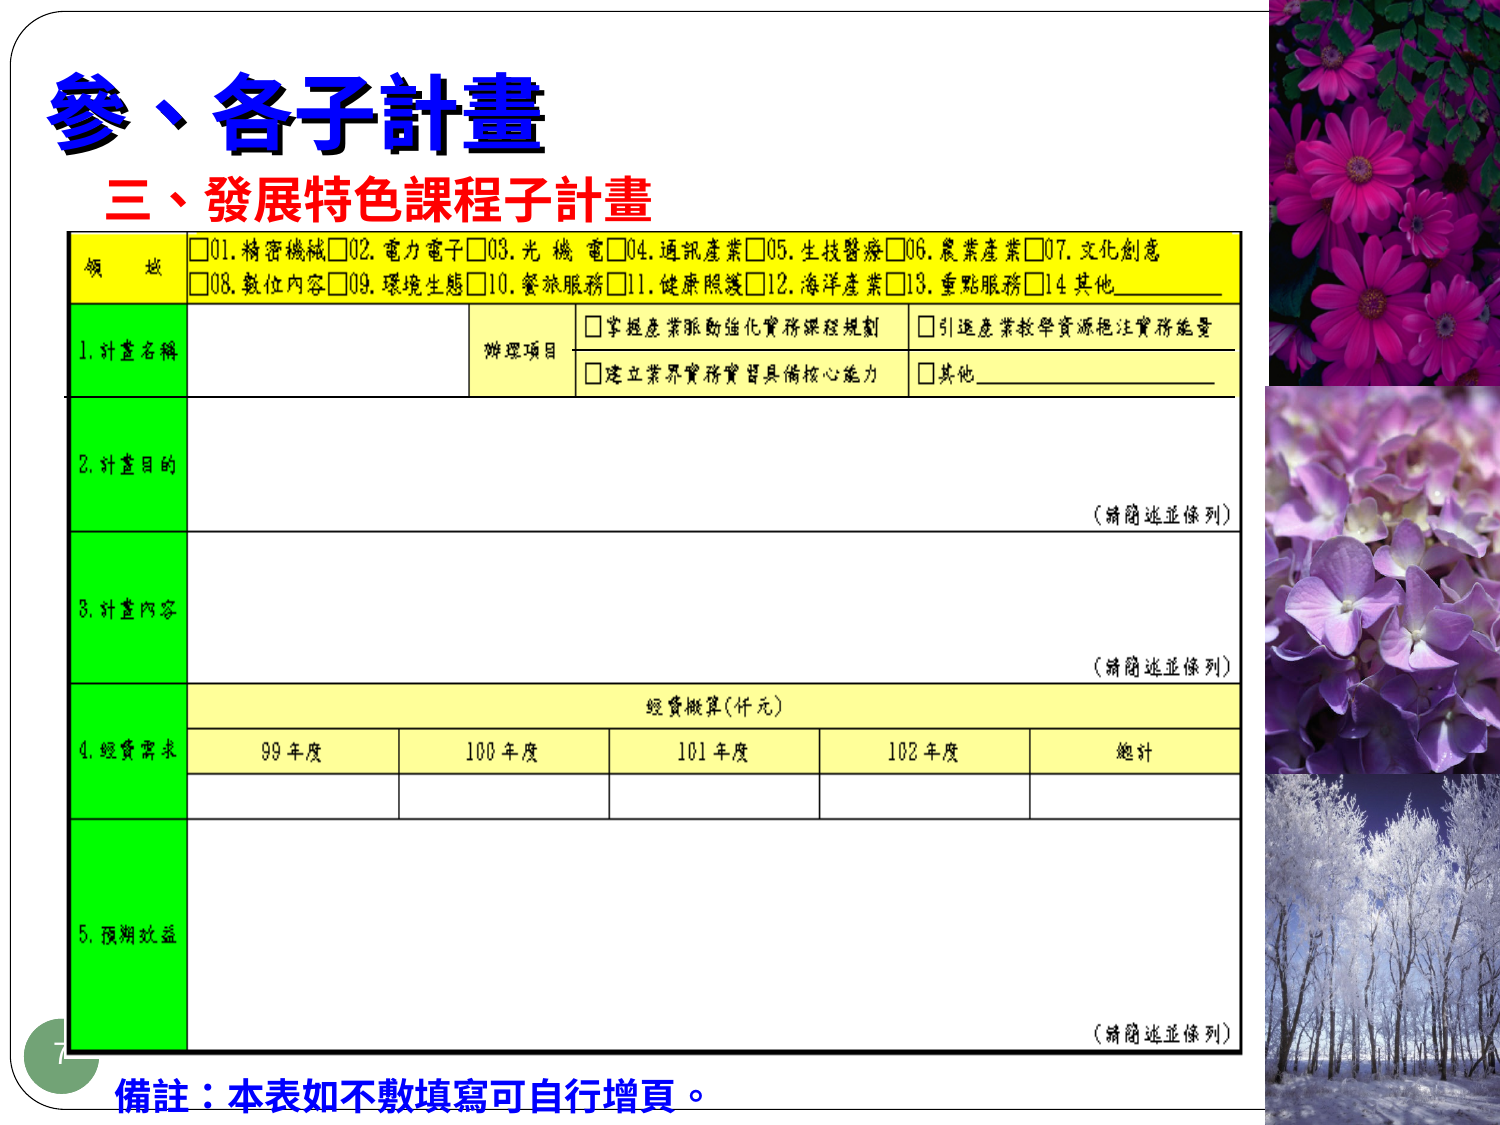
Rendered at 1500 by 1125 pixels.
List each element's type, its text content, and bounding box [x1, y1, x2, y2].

text_box <編號> [23, 1018, 99, 1094]
picture [1265, 0, 1500, 1125]
text_box 三、發展特色課程子計畫 [88, 160, 677, 231]
picture [64, 231, 1247, 1059]
text_box 參、各子計畫 [29, 42, 663, 176]
text_box 備註：本表如不敷填寫可自行增頁。 [100, 1064, 730, 1125]
